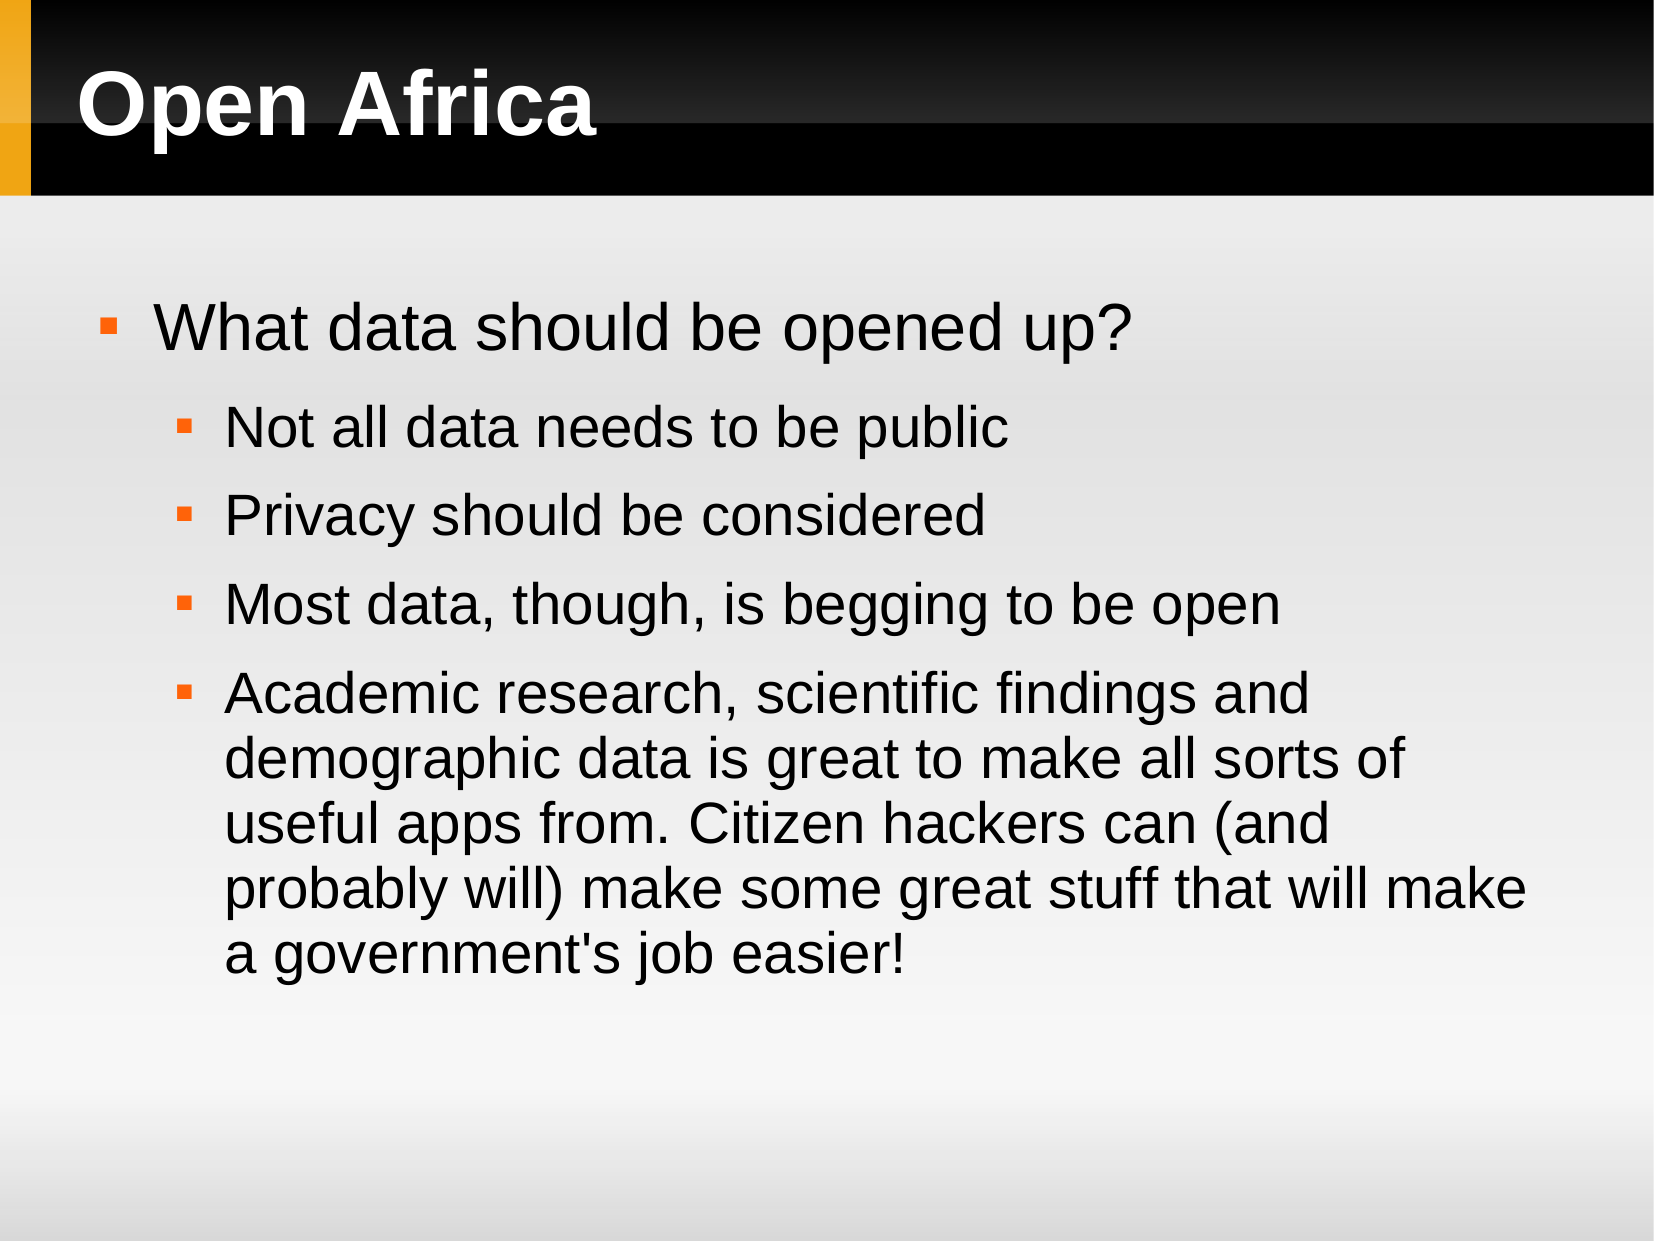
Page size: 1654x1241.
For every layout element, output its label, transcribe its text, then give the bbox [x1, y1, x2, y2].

picture [0, 0, 1654, 1241]
list What data should be opened up? Not all data needs to be public Privacy should be considered Most data, though, is begging to be open Academic research, scientific findings and demographic data is great to make all sorts of useful apps from. Citizen hackers can (and probably will) make some great stuff that will make a government's job easier! [82, 290, 1571, 1109]
title Open Africa [76, 0, 1565, 208]
